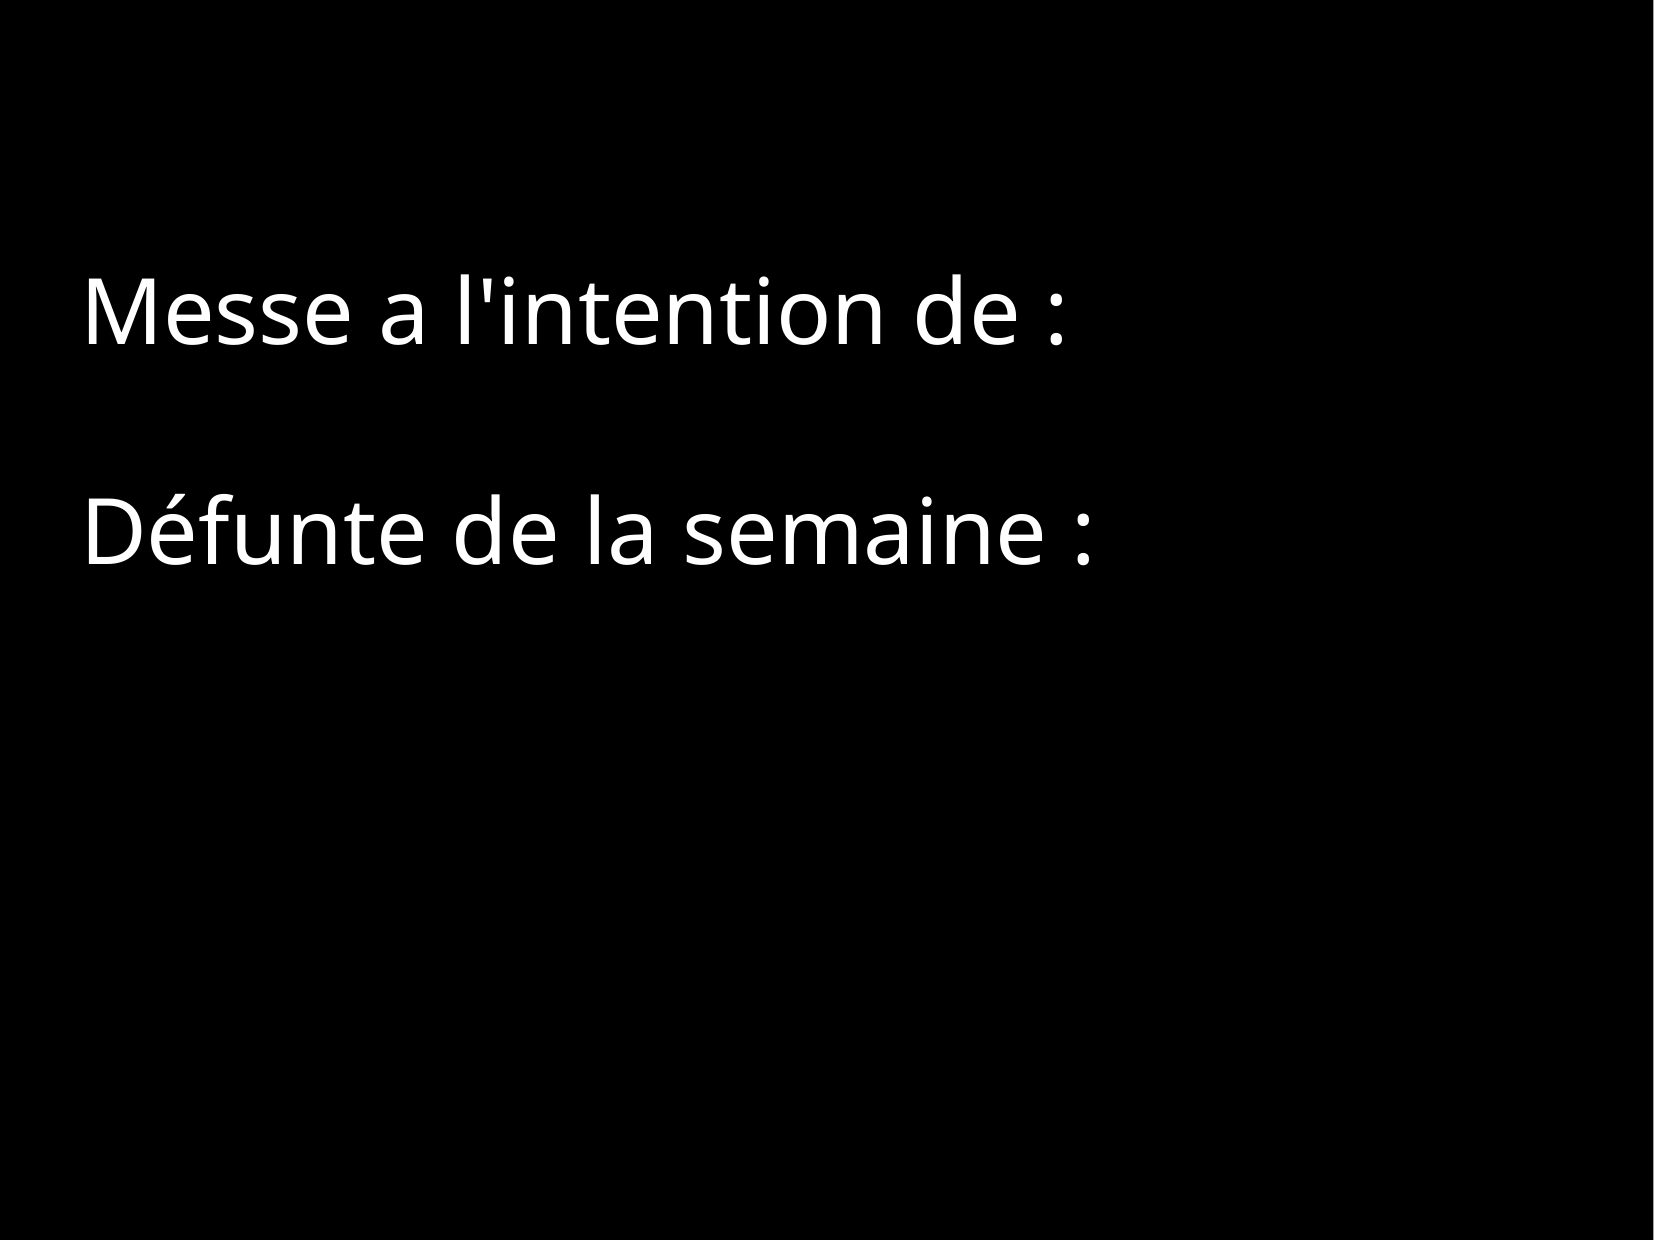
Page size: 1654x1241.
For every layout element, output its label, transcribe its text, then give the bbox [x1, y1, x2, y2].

title Messe a l'intention de : Défunte de la semaine : [29, 59, 1595, 1182]
